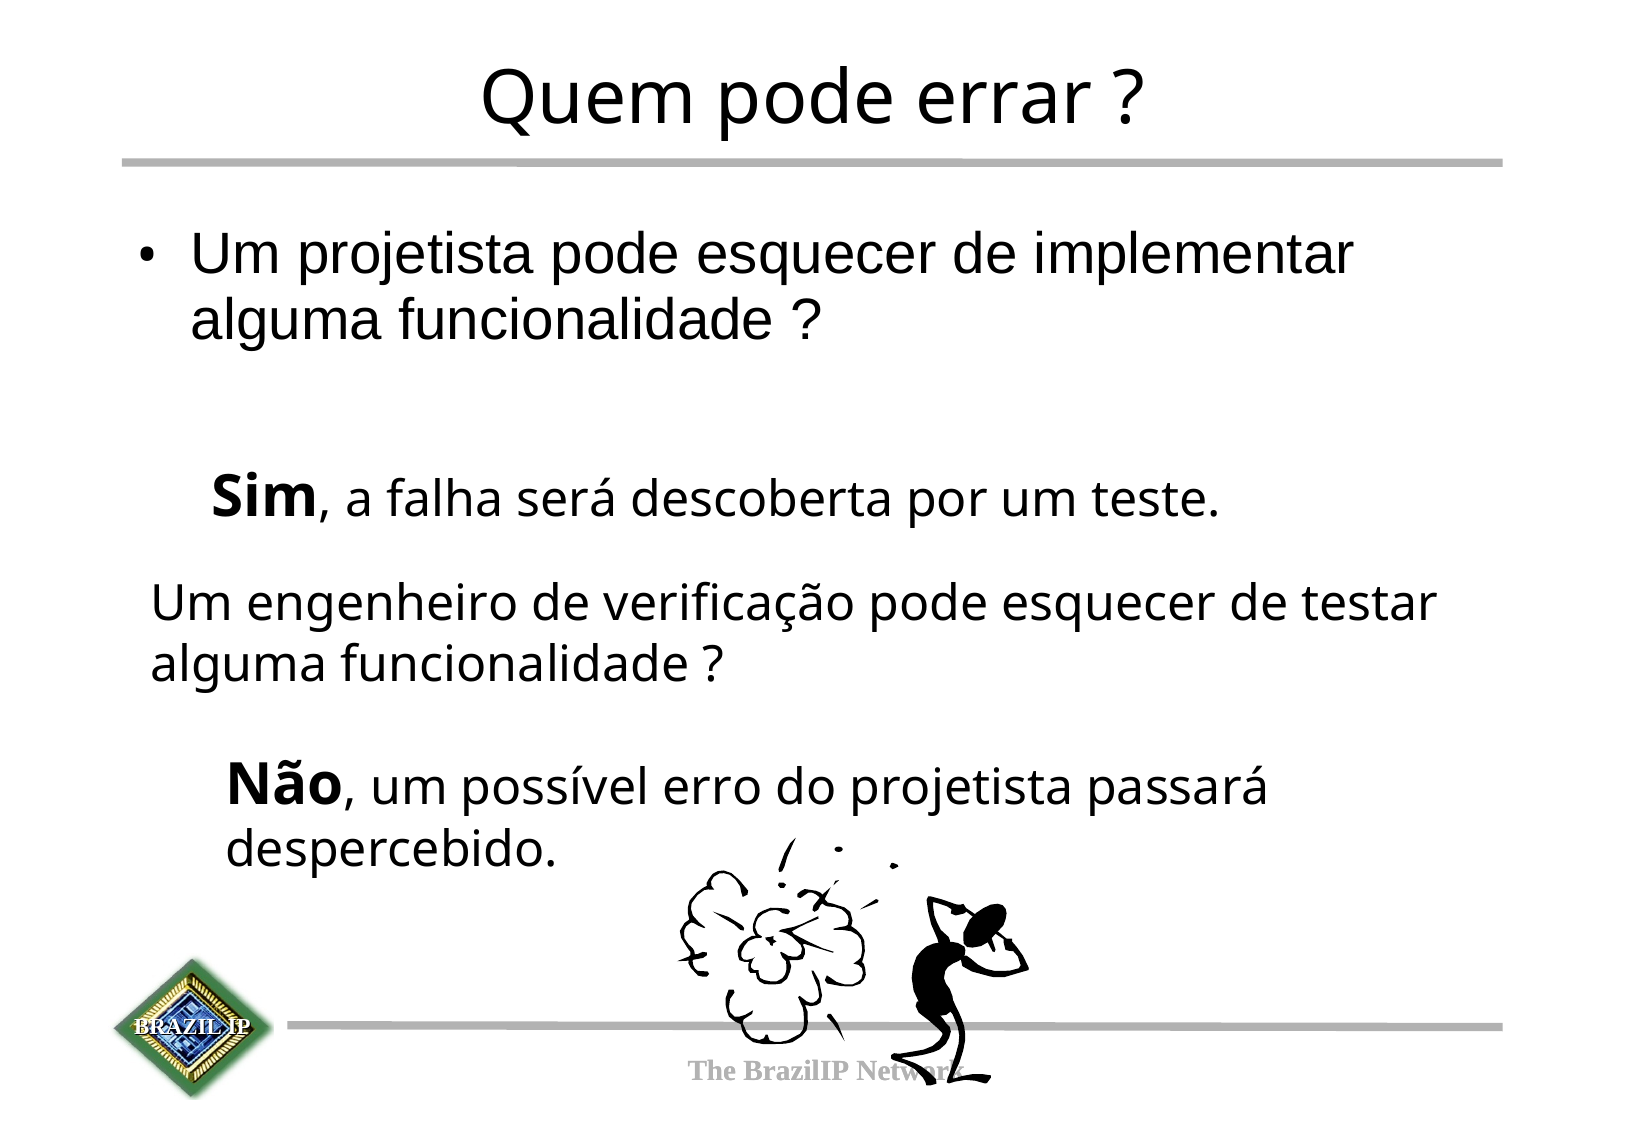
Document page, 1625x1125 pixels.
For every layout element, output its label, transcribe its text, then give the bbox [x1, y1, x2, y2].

text_box Não, um possível erro do projetista passará despercebido. [135, 737, 1517, 950]
text_box Um engenheiro de verificação pode esquecer de testar alguma funcionalidade ? [135, 562, 1517, 737]
picture [108, 953, 274, 1100]
title Quem pode errar ? [121, 41, 1503, 147]
text_box Sim, a falha será descoberta por um teste. [121, 449, 1503, 563]
list Um projetista pode esquecer de implementar alguma funcionalidade ? [121, 212, 1488, 402]
picture [676, 837, 1029, 1086]
